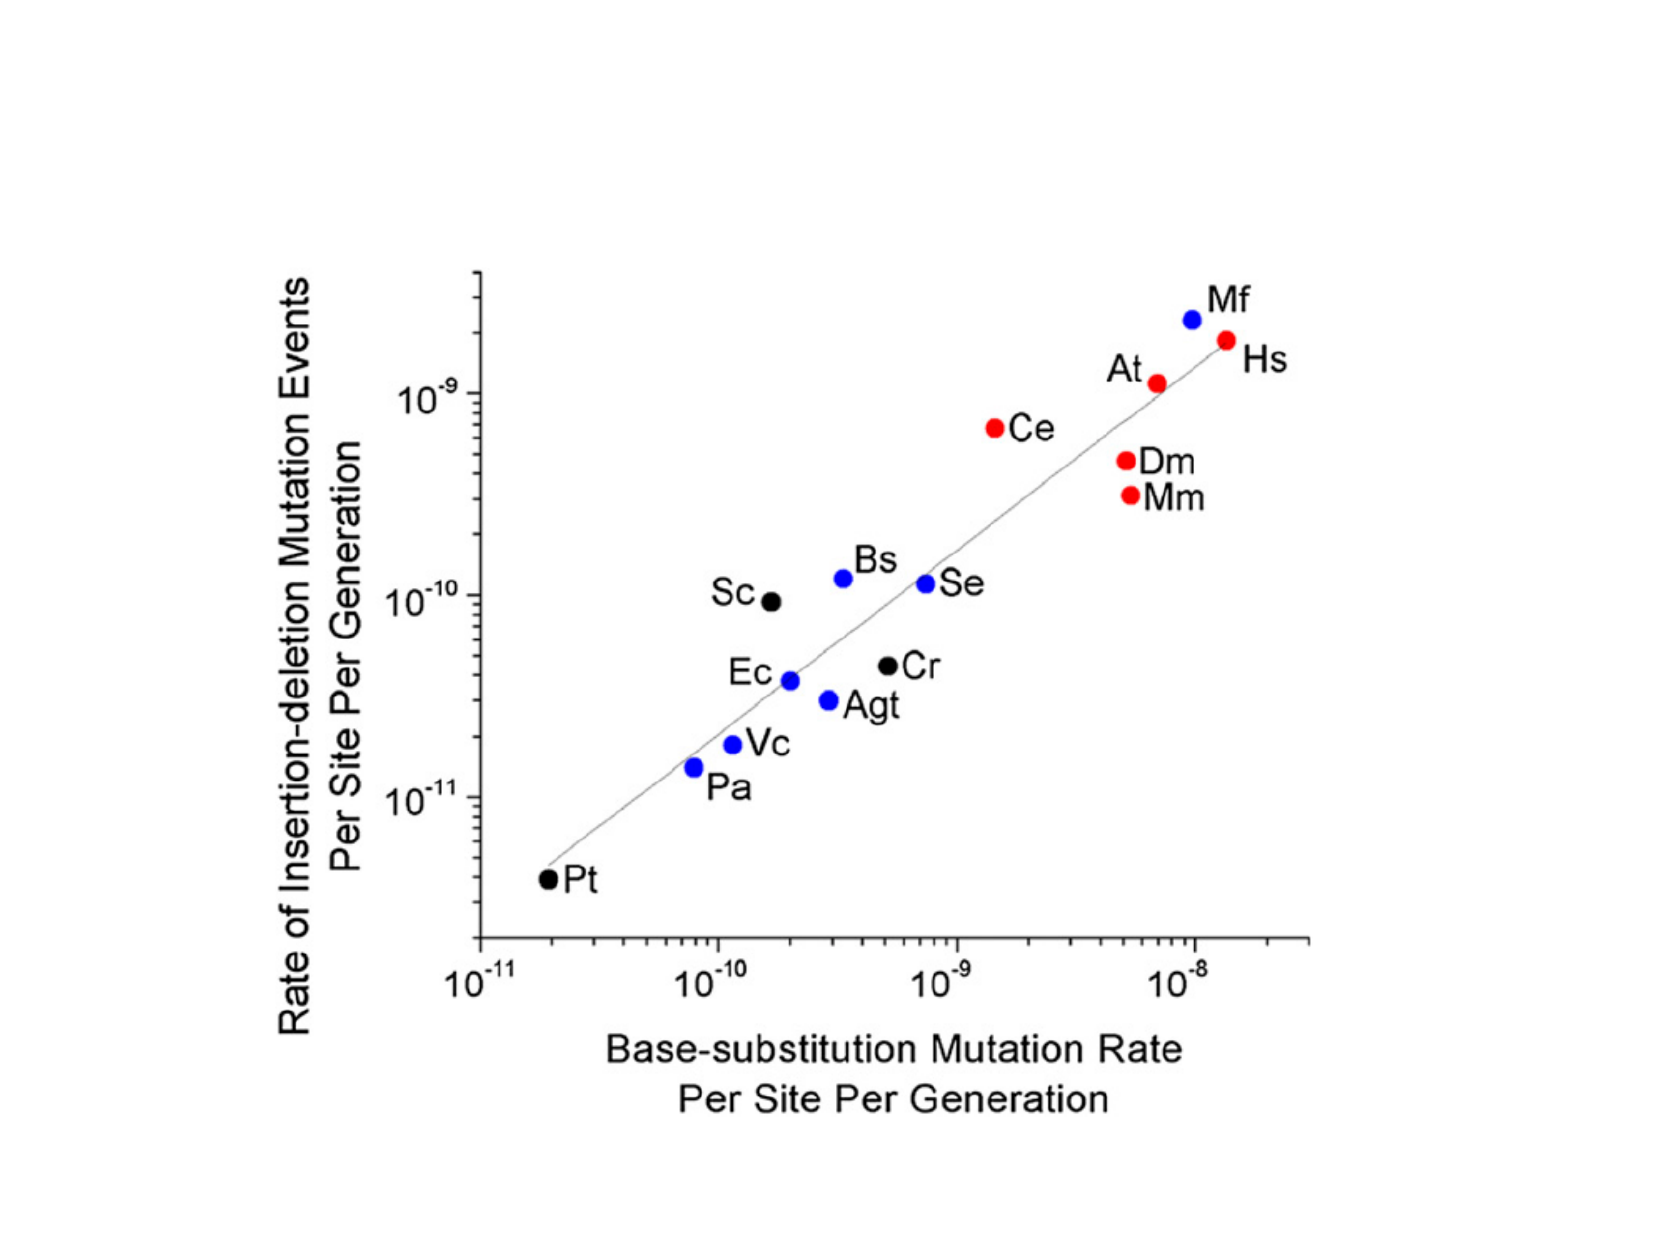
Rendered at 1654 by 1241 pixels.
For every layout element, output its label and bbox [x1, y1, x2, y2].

picture [268, 210, 1338, 1125]
